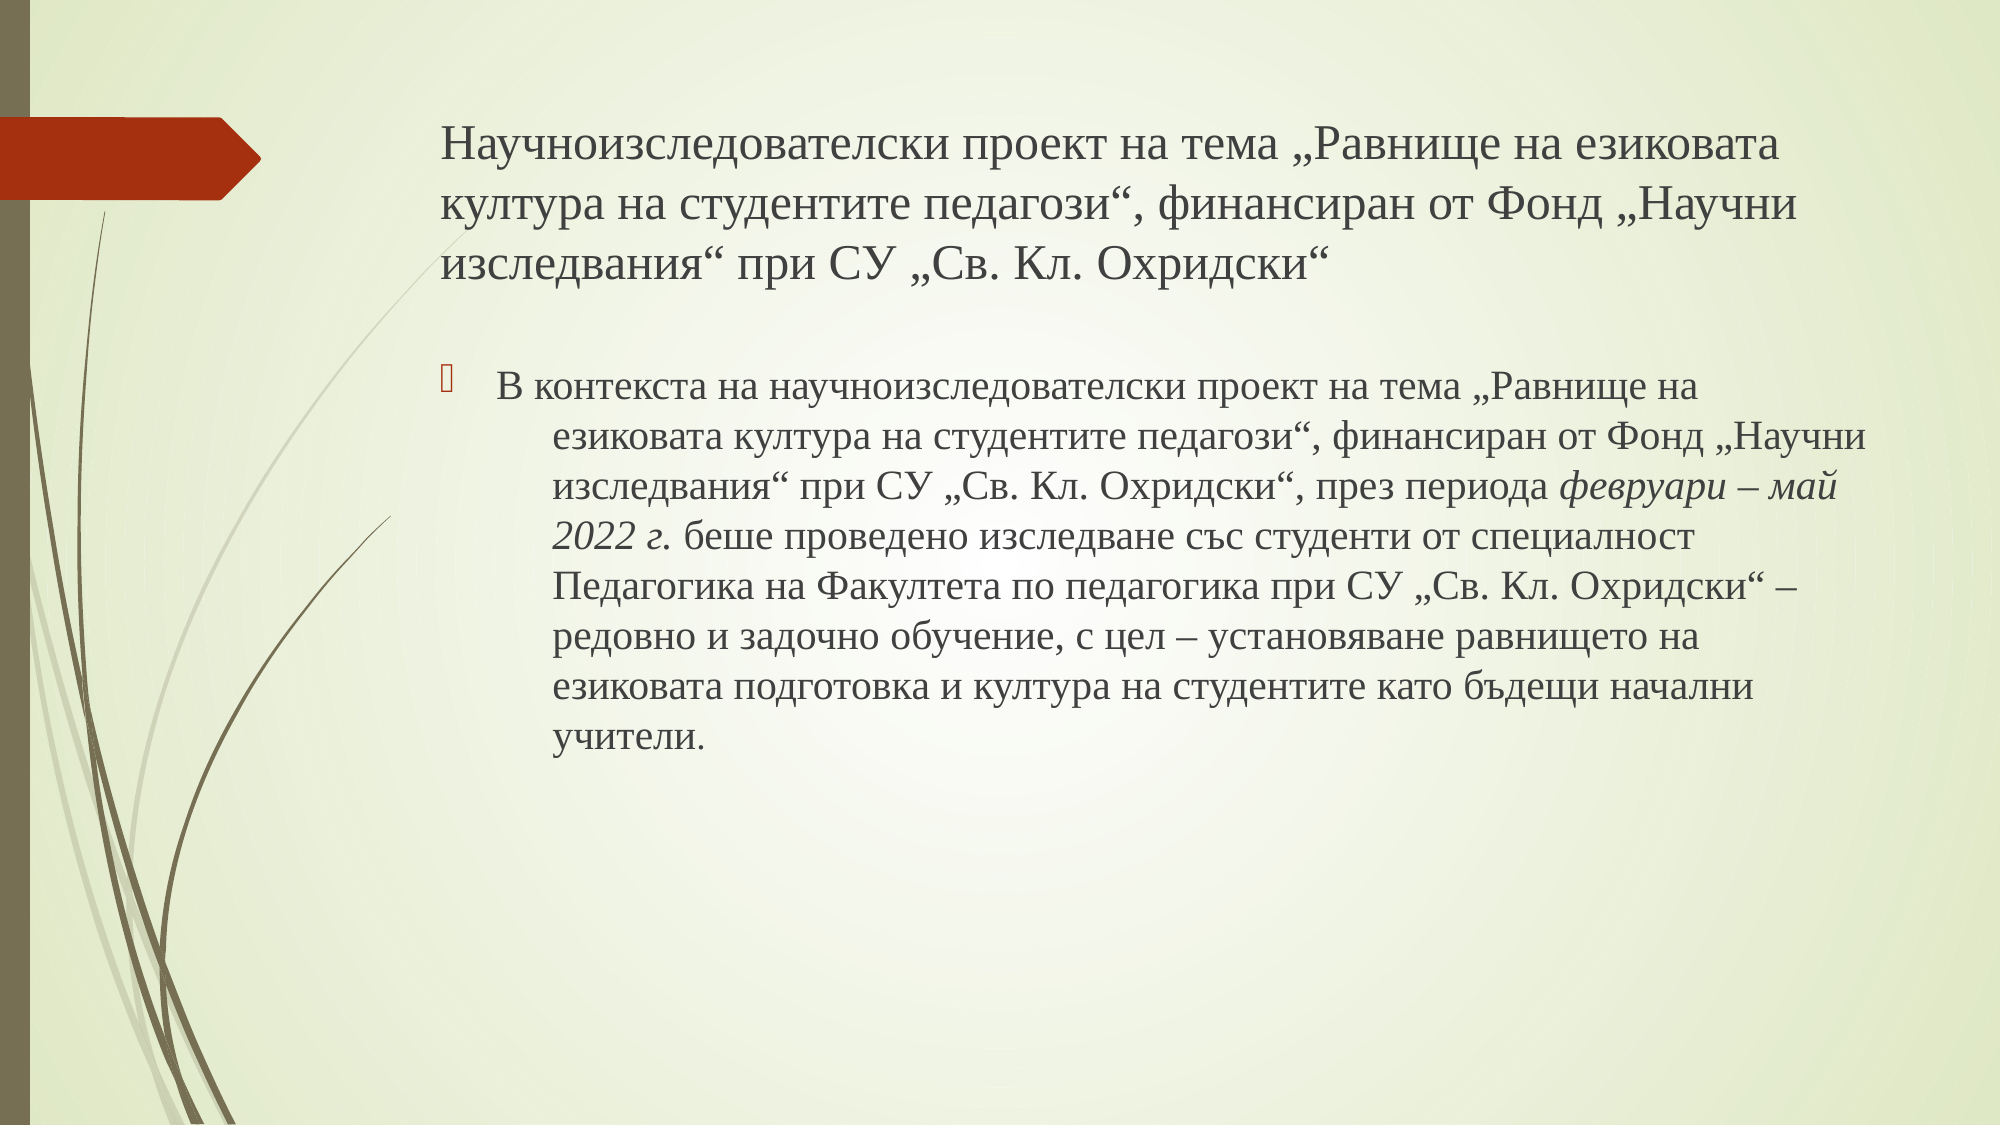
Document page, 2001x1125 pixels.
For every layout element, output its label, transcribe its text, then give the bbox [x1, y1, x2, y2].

list В контекста на научноизследователски проект на тема „Равнище на езиковата култура на студентите педагози“, финансиран от Фонд „Научни изследвания“ при СУ „Св. Кл. Охридски“, през периода февруари – май 2022 г. беше проведено изследване със студенти от специалност Педагогика на Факултета по педагогика при СУ „Св. Кл. Охридски“ – редовно и задочно обучение, с цел – установяване равнището на езиковата подготовка и култура на студентите като бъдещи начални учители. [424, 350, 1888, 970]
title Научноизследователски проект на тема „Равнище на езиковата култура на студентите педагози“, финансиран от Фонд „Научни изследвания“ при СУ „Св. Кл. Охридски“ [425, 102, 1888, 313]
